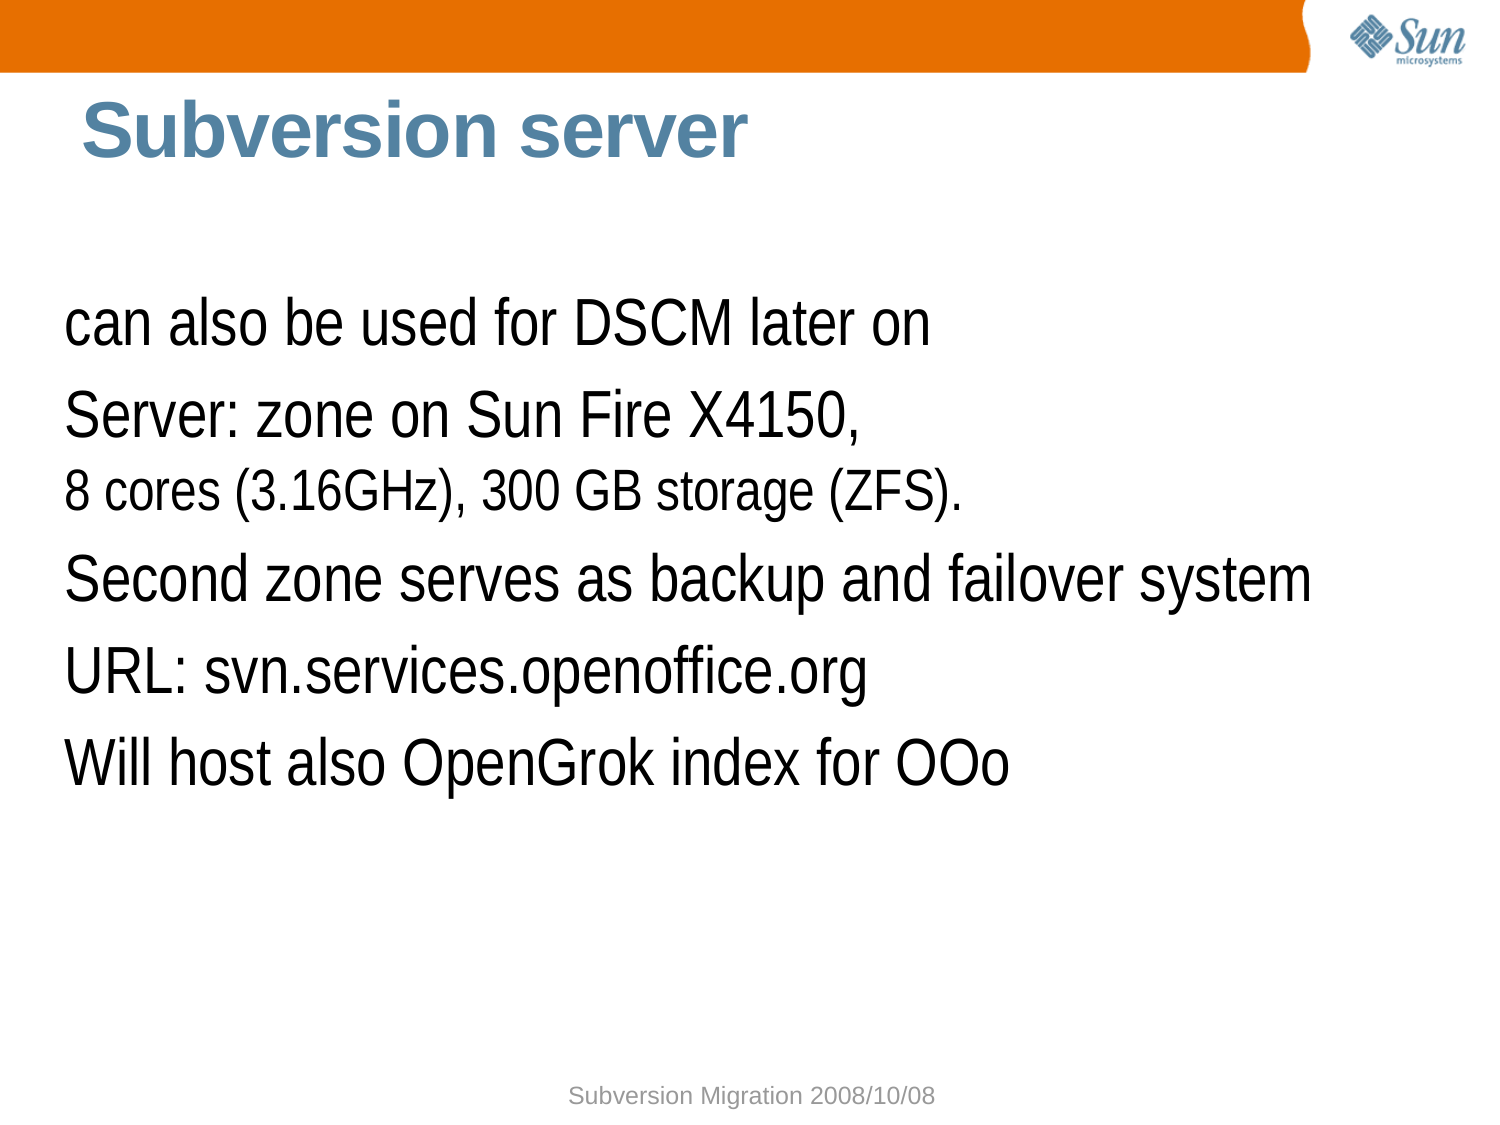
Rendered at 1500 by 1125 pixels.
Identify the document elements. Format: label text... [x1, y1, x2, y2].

picture [0, 0, 1500, 75]
list can also be used for DSCM later on Server: zone on Sun Fire X4150, 8 cores (3.16GHz), 300 GB storage (ZFS). Second zone serves as backup and failover system URL: svn.services.openoffice.org Will host also OpenGrok index for OOo [64, 292, 1402, 899]
title Subversion server [81, 93, 1336, 198]
